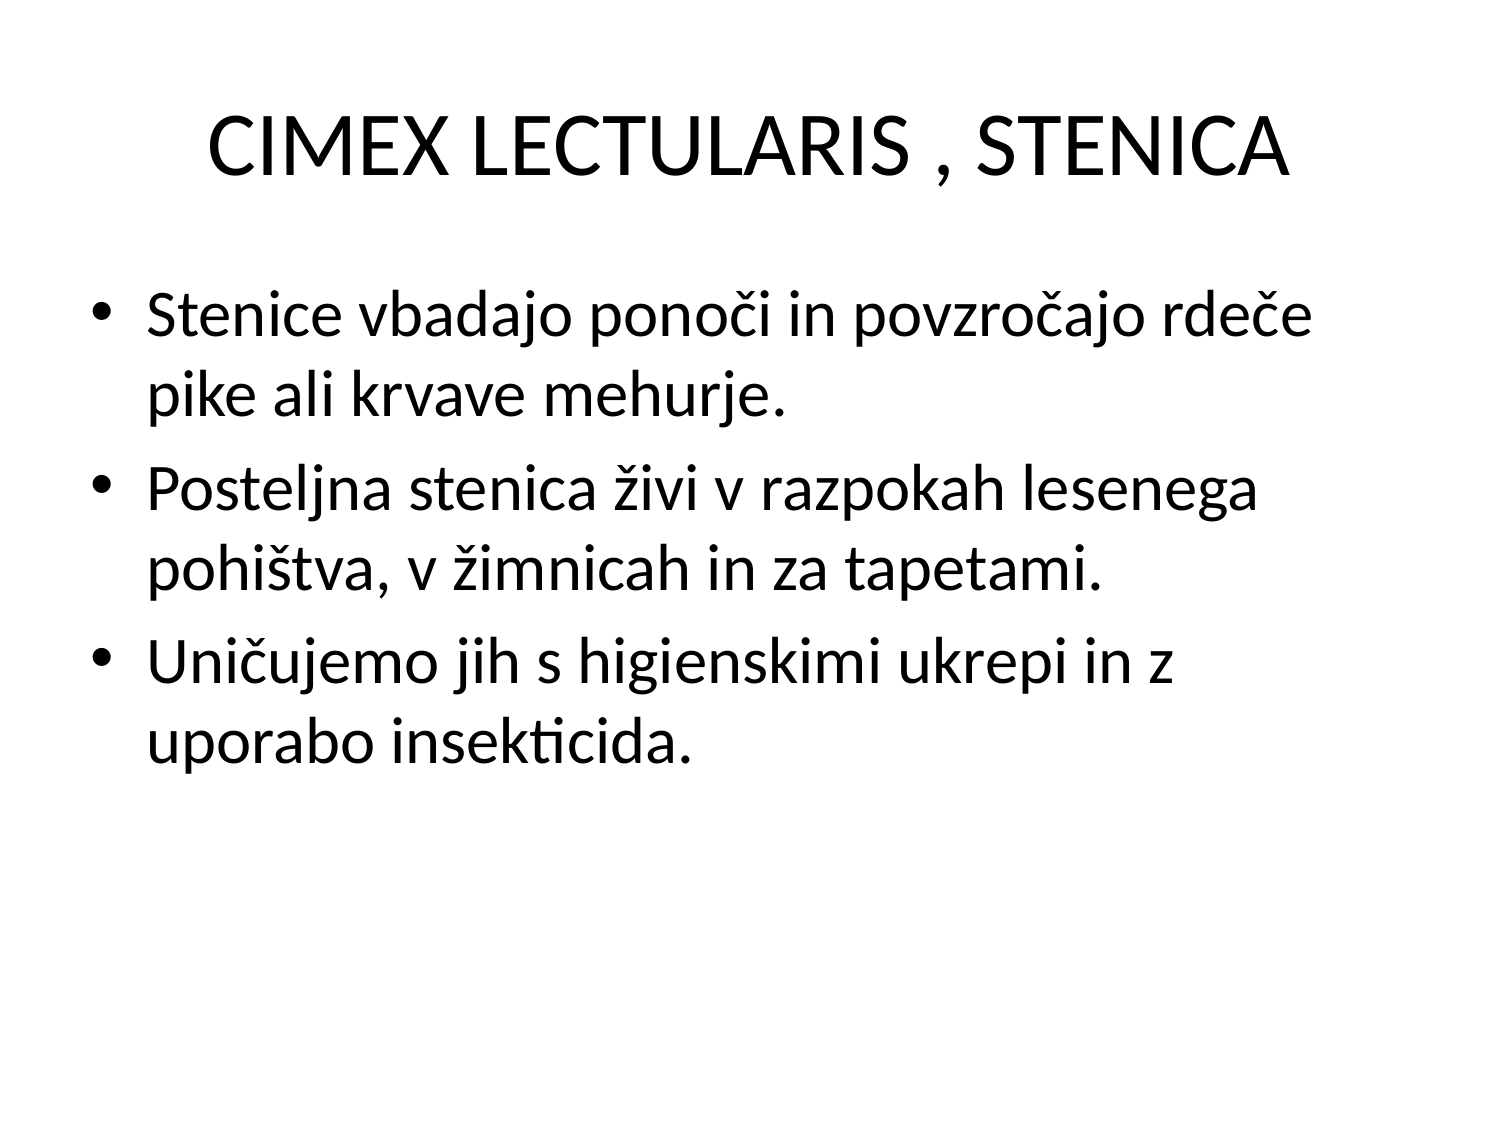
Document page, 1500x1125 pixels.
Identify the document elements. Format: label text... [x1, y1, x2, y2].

title CIMEX LECTULARIS , STENICA [75, 45, 1425, 233]
list Stenice vbadajo ponoči in povzročajo rdeče pike ali krvave mehurje. Posteljna stenica živi v razpokah lesenega pohištva, v žimnicah in za tapetami. Uničujemo jih s higienskimi ukrepi in z uporabo insekticida. [75, 262, 1425, 1005]
